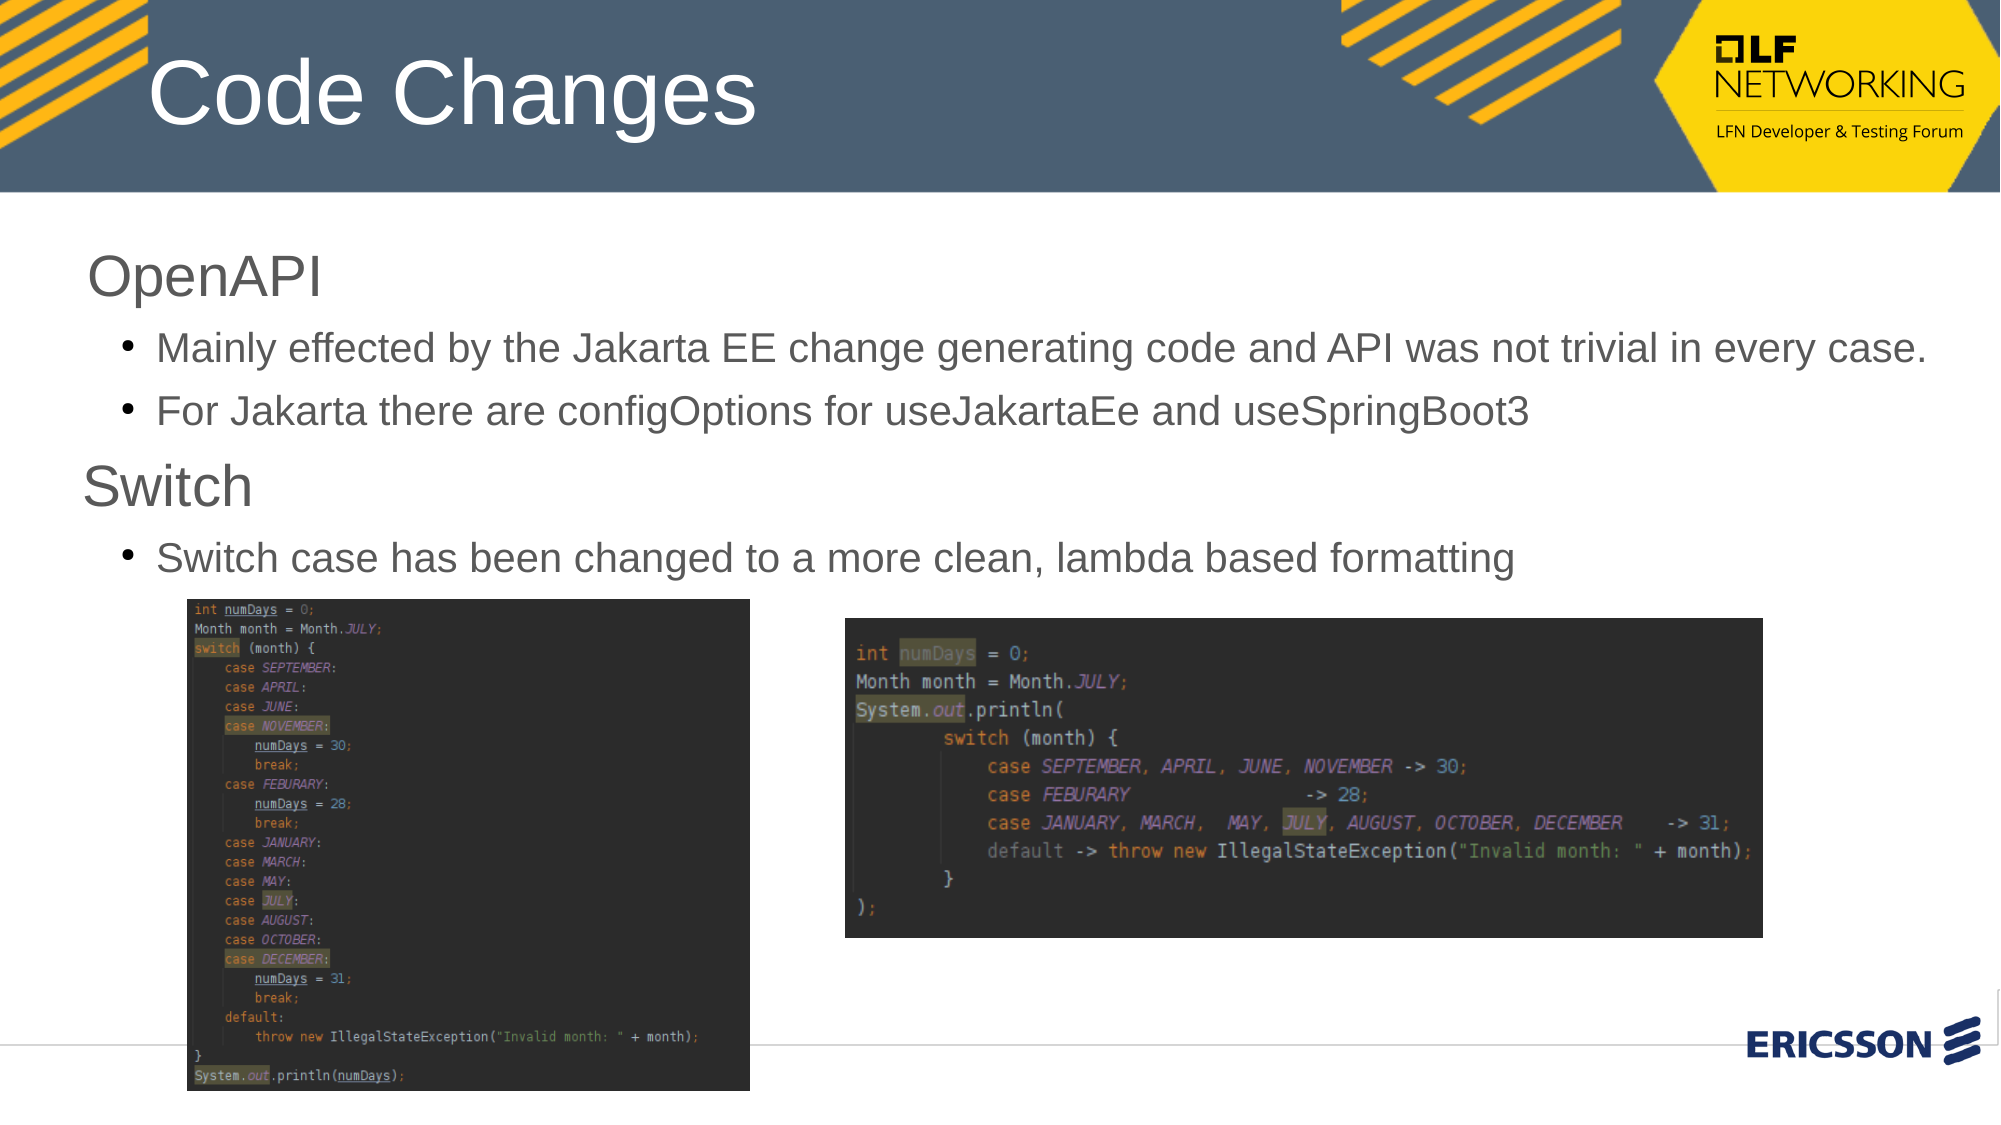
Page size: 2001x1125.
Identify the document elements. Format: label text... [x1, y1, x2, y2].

picture [0, 0, 2000, 1116]
title Code Changes [132, 2, 1650, 188]
list OpenAPI Mainly effected by the Jakarta EE change generating code and API was not trivial in every case. For Jakarta there are configOptions for useJakartaEe and useSpringBoot3 Switch Switch case has been changed to a more clean, lambda based formatting [34, 238, 1954, 1014]
